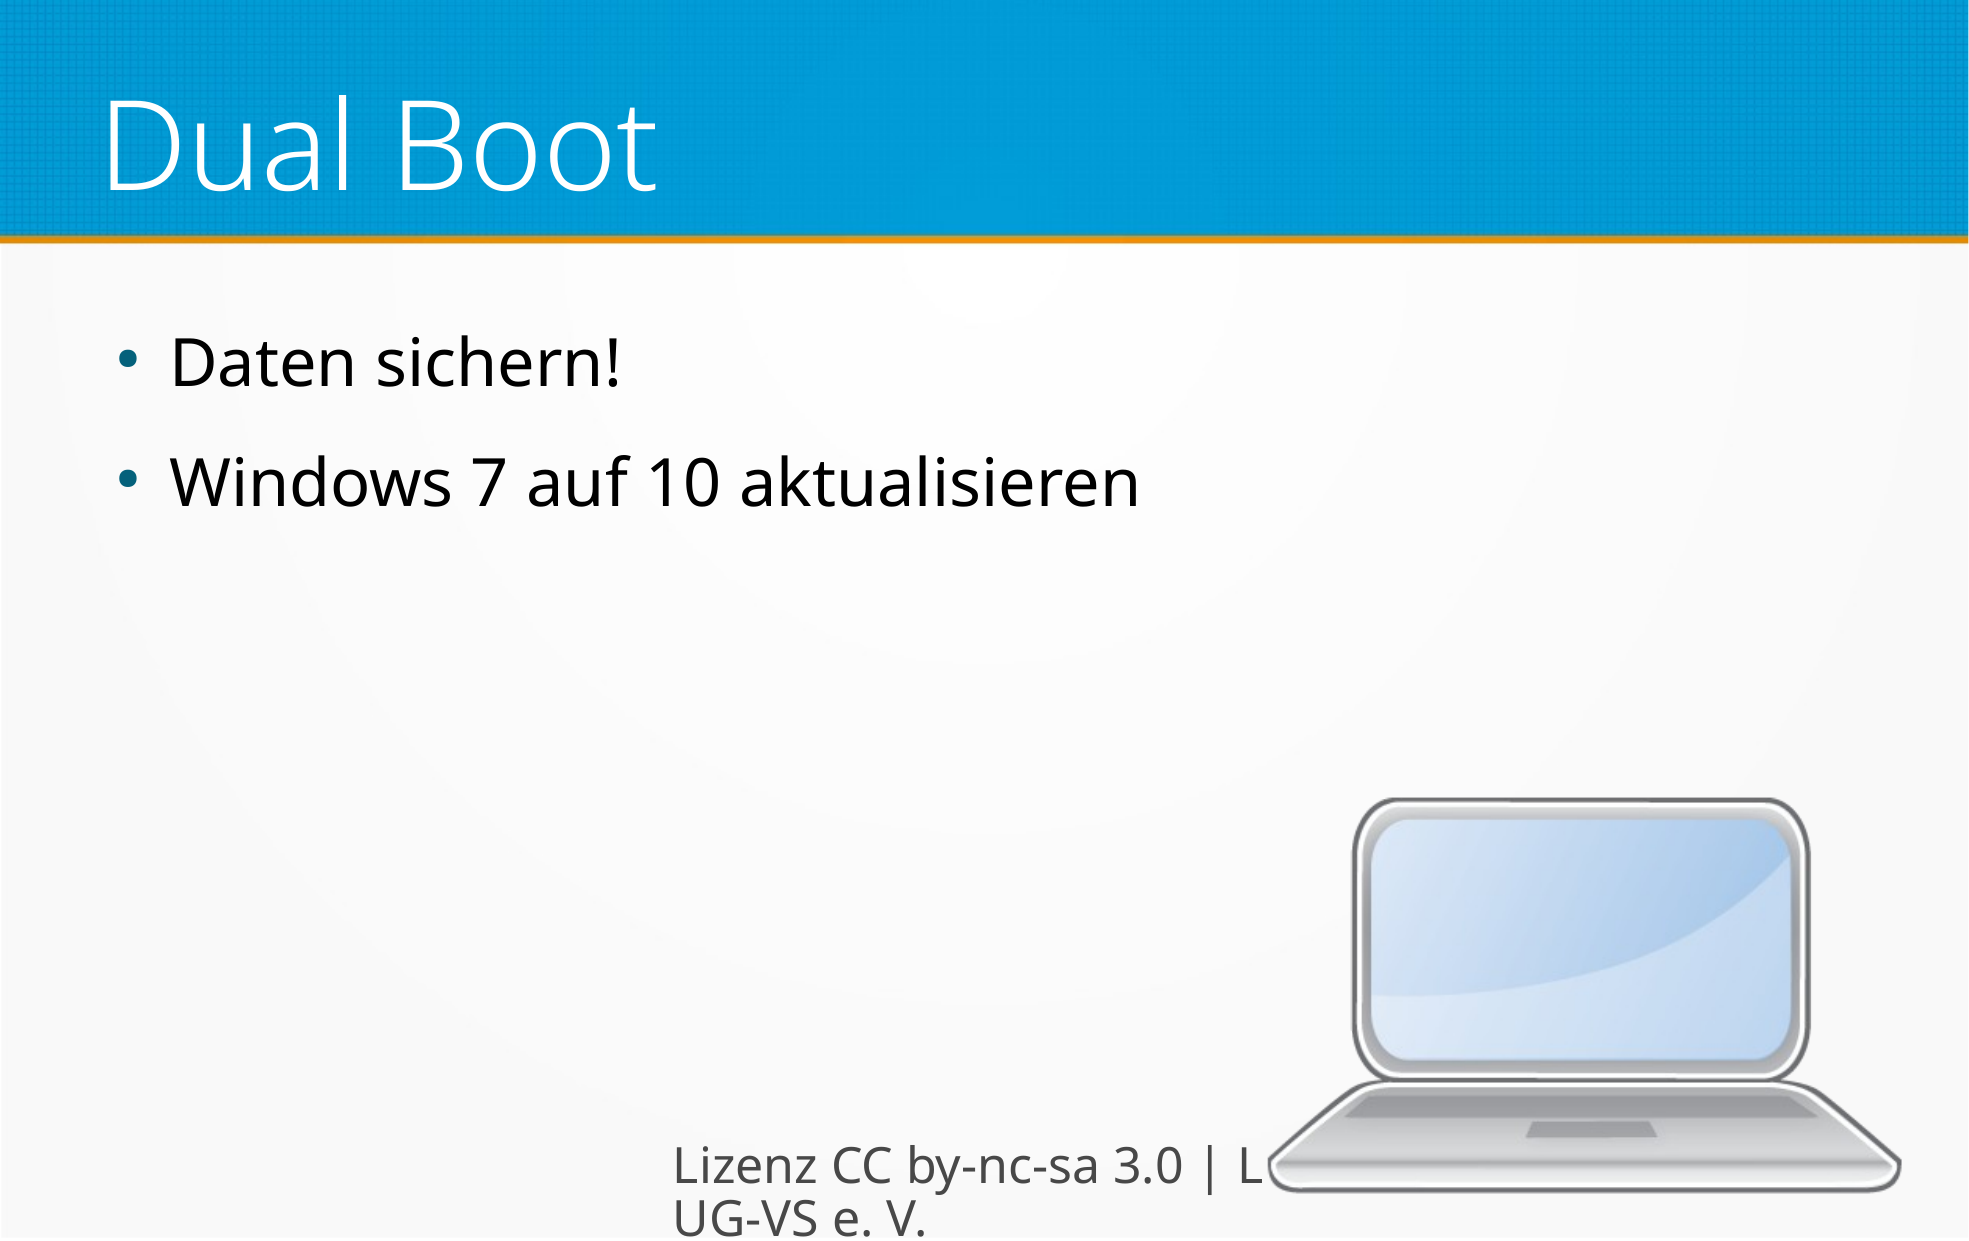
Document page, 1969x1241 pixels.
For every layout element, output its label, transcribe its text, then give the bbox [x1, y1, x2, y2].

list Daten sichern! Windows 7 auf 10 aktualisieren [98, 315, 1861, 1081]
picture [0, 233, 1969, 1241]
title Dual Boot [98, 19, 1870, 227]
